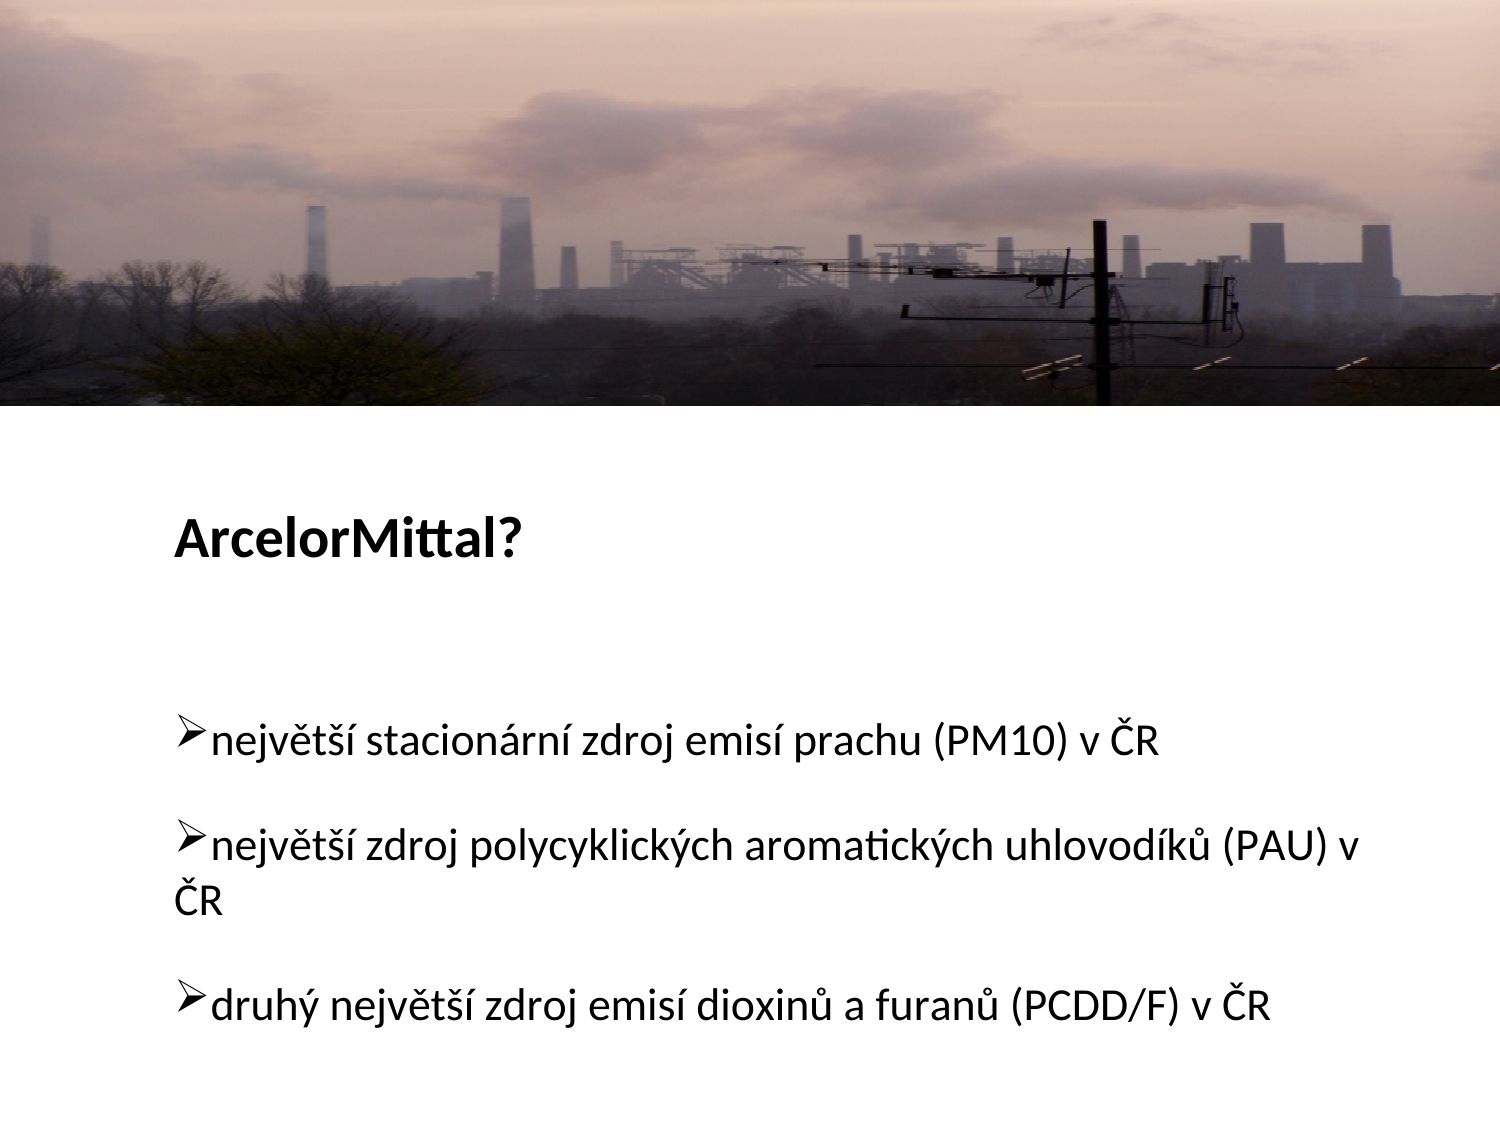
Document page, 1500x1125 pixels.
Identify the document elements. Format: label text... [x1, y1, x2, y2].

picture [0, 0, 1500, 407]
text_box ArcelorMittal? největší stacionární zdroj emisí prachu (PM10) v ČR největší zdroj polycyklických aromatických uhlovodíků (PAU) v ČR druhý největší zdroj emisí dioxinů a furanů (PCDD/F) v ČR [159, 491, 1418, 1093]
